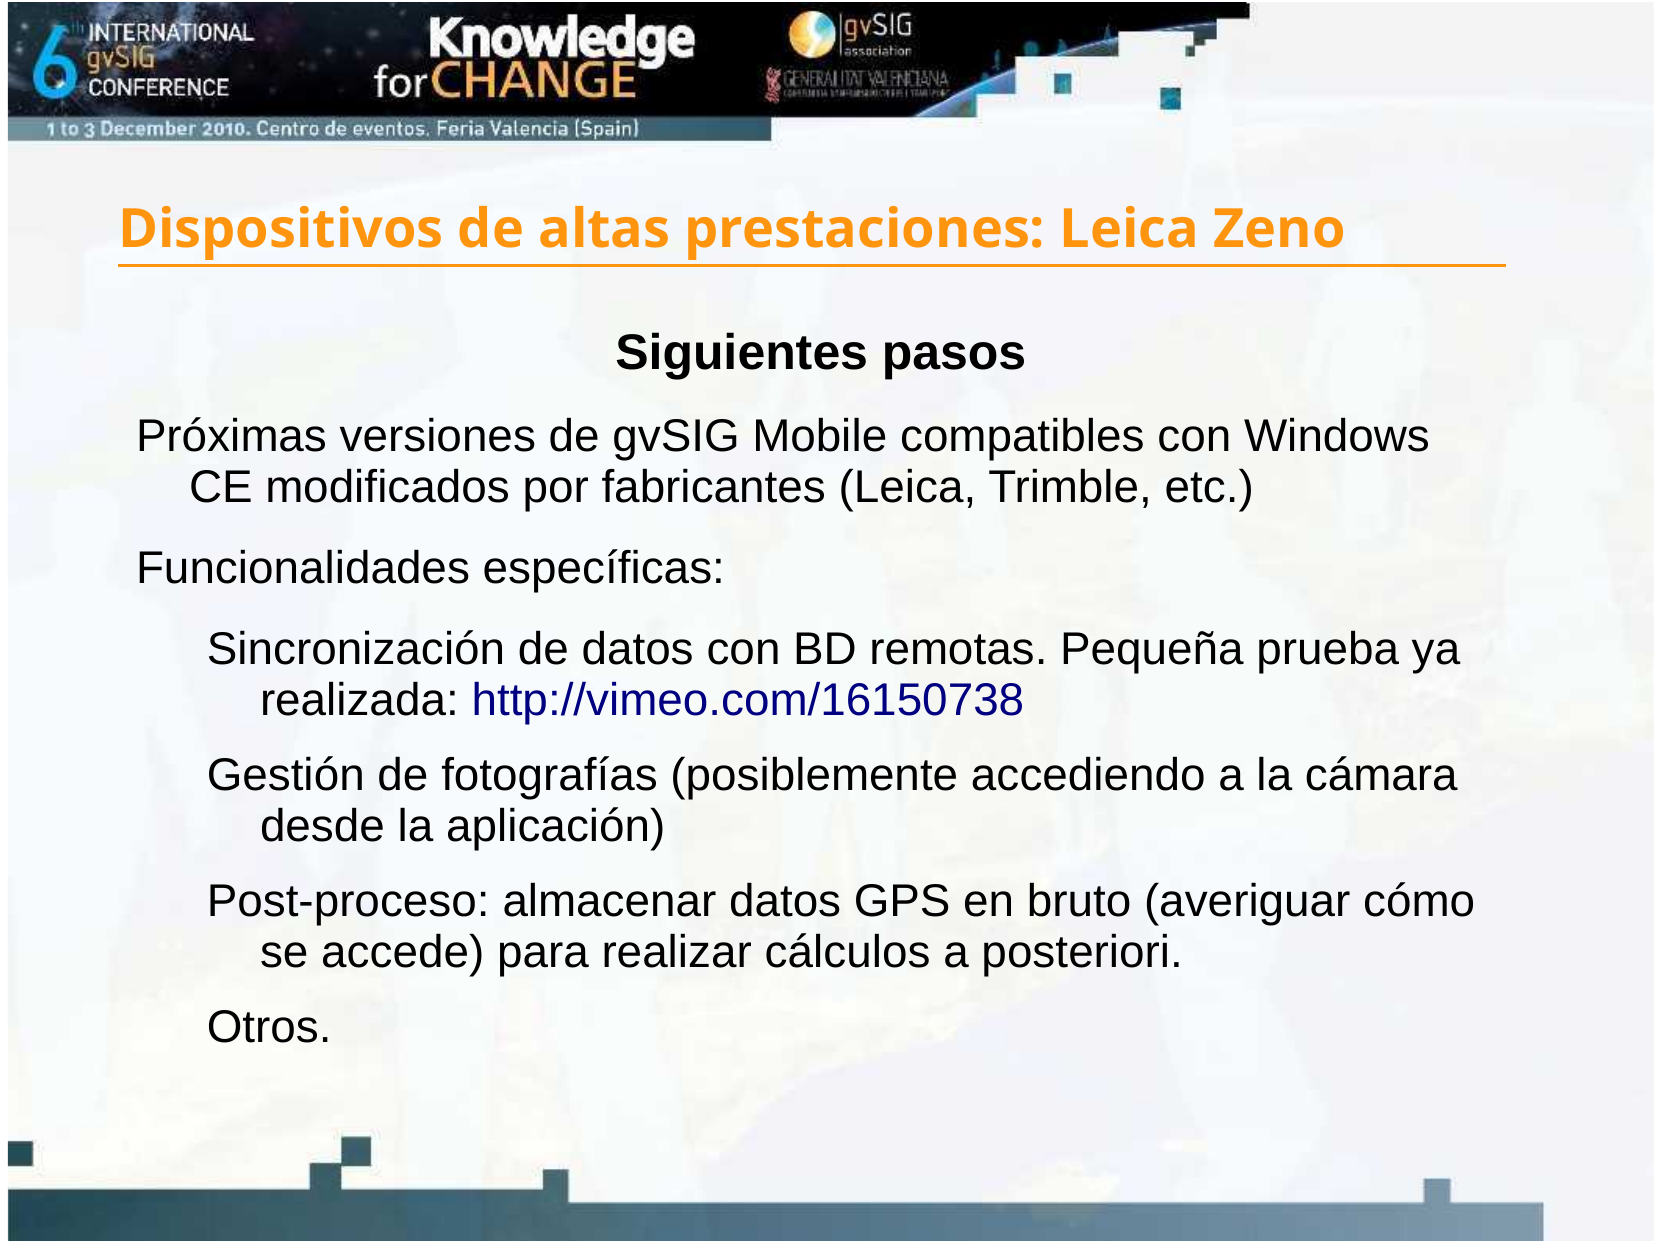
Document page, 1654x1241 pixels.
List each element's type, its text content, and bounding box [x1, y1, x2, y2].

list Siguientes pasos Próximas versiones de gvSIG Mobile compatibles con Windows CE modificados por fabricantes (Leica, Trimble, etc.) Funcionalidades específicas: Sincronización de datos con BD remotas. Pequeña prueba ya realizada: http://vimeo.com/16150738 Gestión de fotografías (posiblemente accediendo a la cámara desde la aplicación) Post-proceso: almacenar datos GPS en bruto (averiguar cómo se accede) para realizar cálculos a posteriori. Otros. [118, 324, 1506, 1123]
picture [7, 2, 1654, 1241]
title Dispositivos de altas prestaciones: Leica Zeno [118, 122, 1607, 330]
